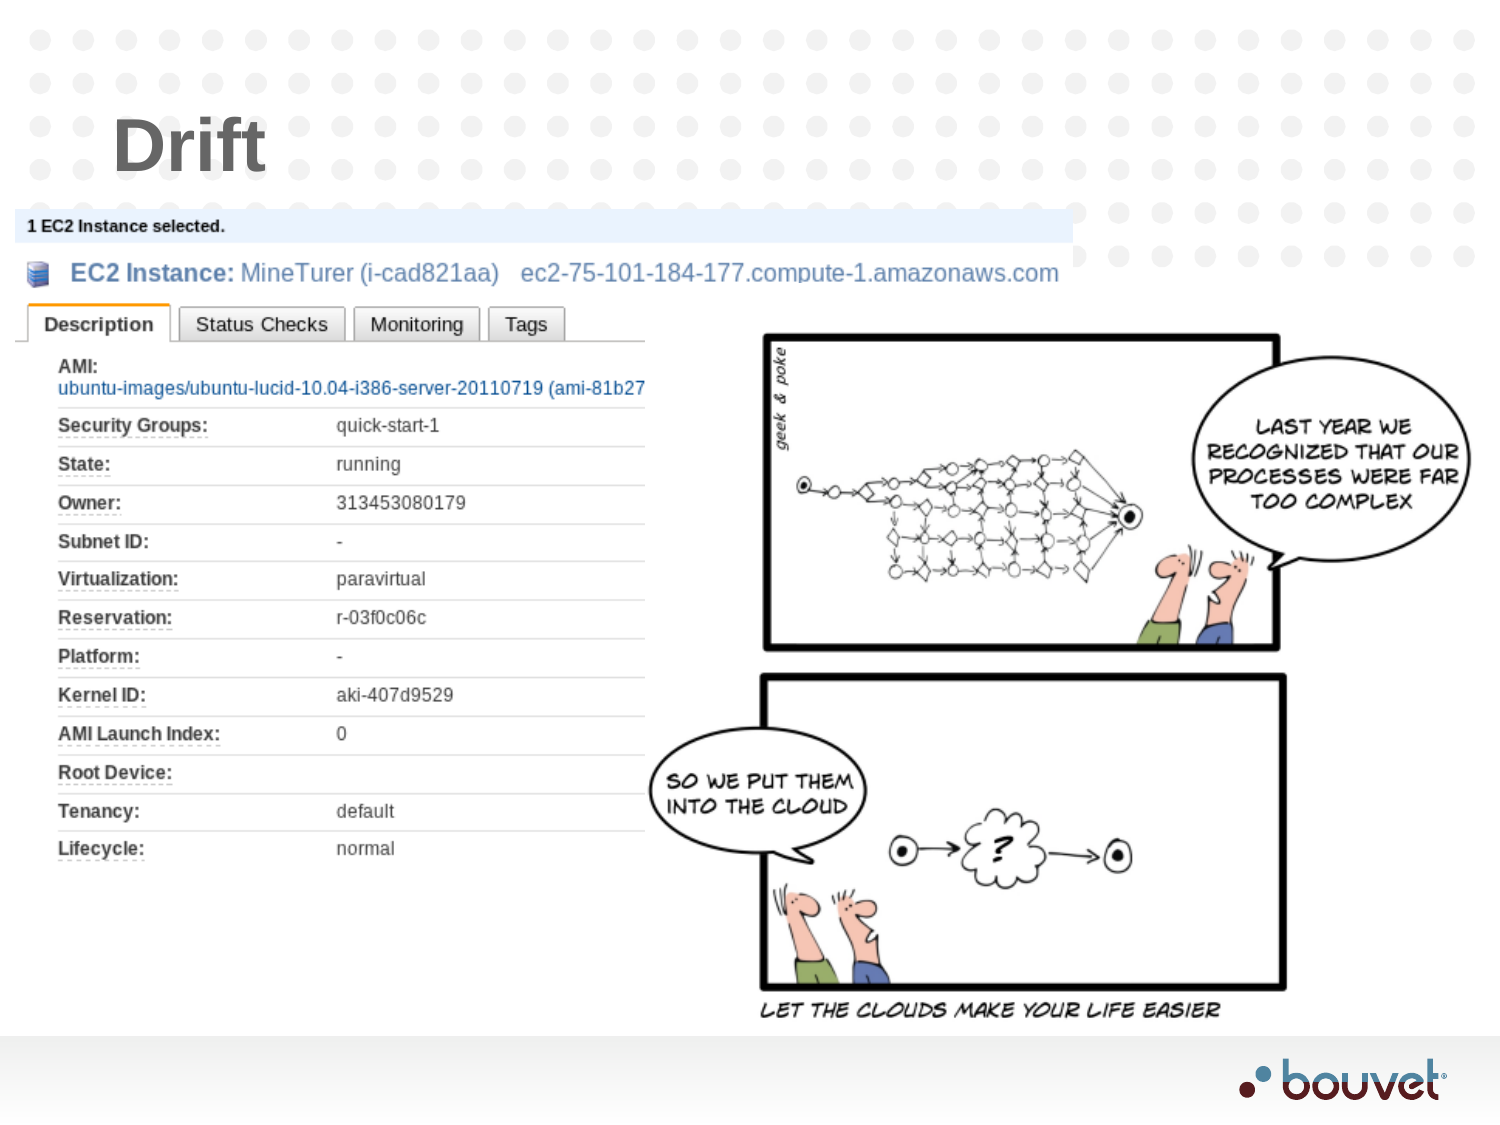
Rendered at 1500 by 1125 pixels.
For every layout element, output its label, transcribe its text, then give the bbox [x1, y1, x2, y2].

title Drift [75, 27, 1398, 264]
picture [15, 209, 1479, 1036]
